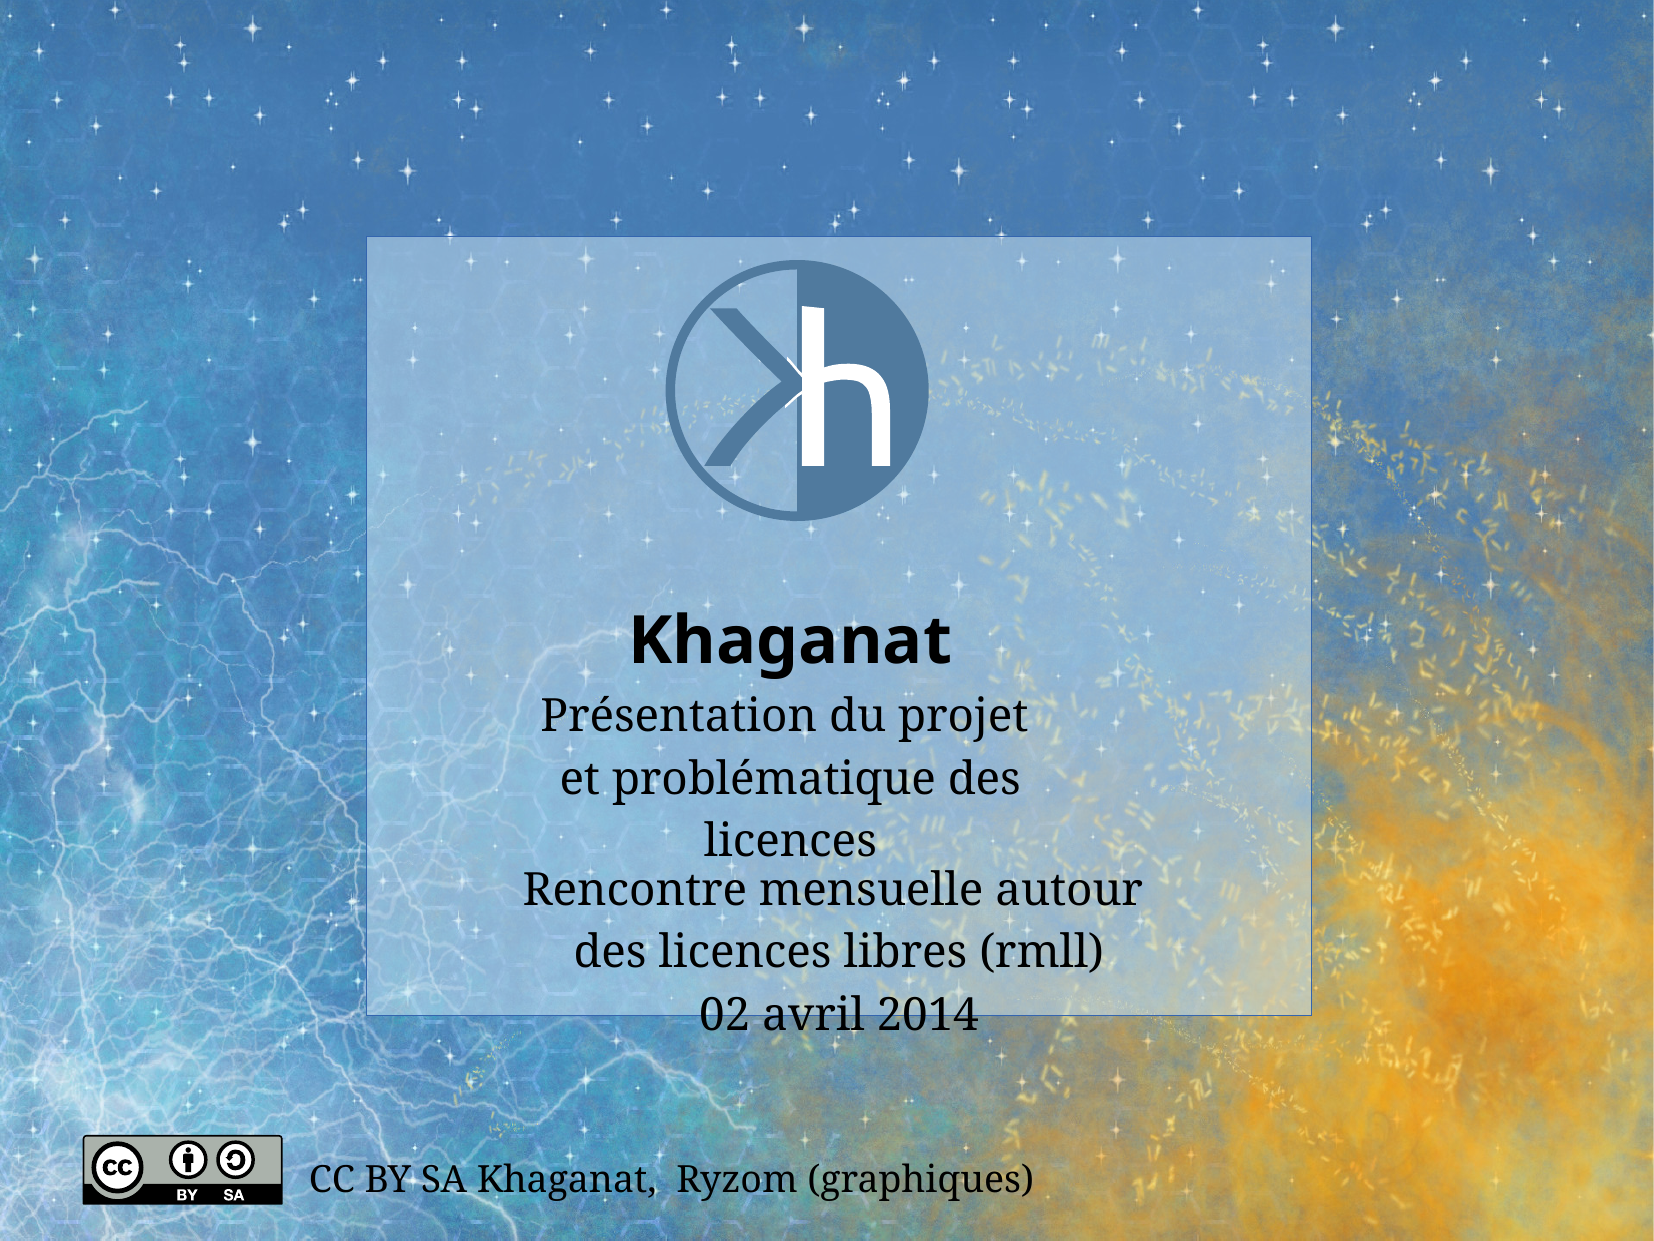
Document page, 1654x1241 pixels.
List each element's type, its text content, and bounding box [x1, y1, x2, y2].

text_box Rencontre mensuelle autour des licences libres (rmll) 02 avril 2014 [507, 848, 1242, 1013]
text_box [366, 236, 1312, 1016]
text_box Khaganat Présentation du projet et problématique des licences [525, 584, 1123, 779]
text_box [762, 833, 773, 842]
picture [0, 0, 1654, 1241]
text_box [789, 834, 799, 848]
text_box CC BY SA Khaganat, Ryzom (graphiques) [294, 1145, 1004, 1201]
text_box [838, 833, 849, 842]
